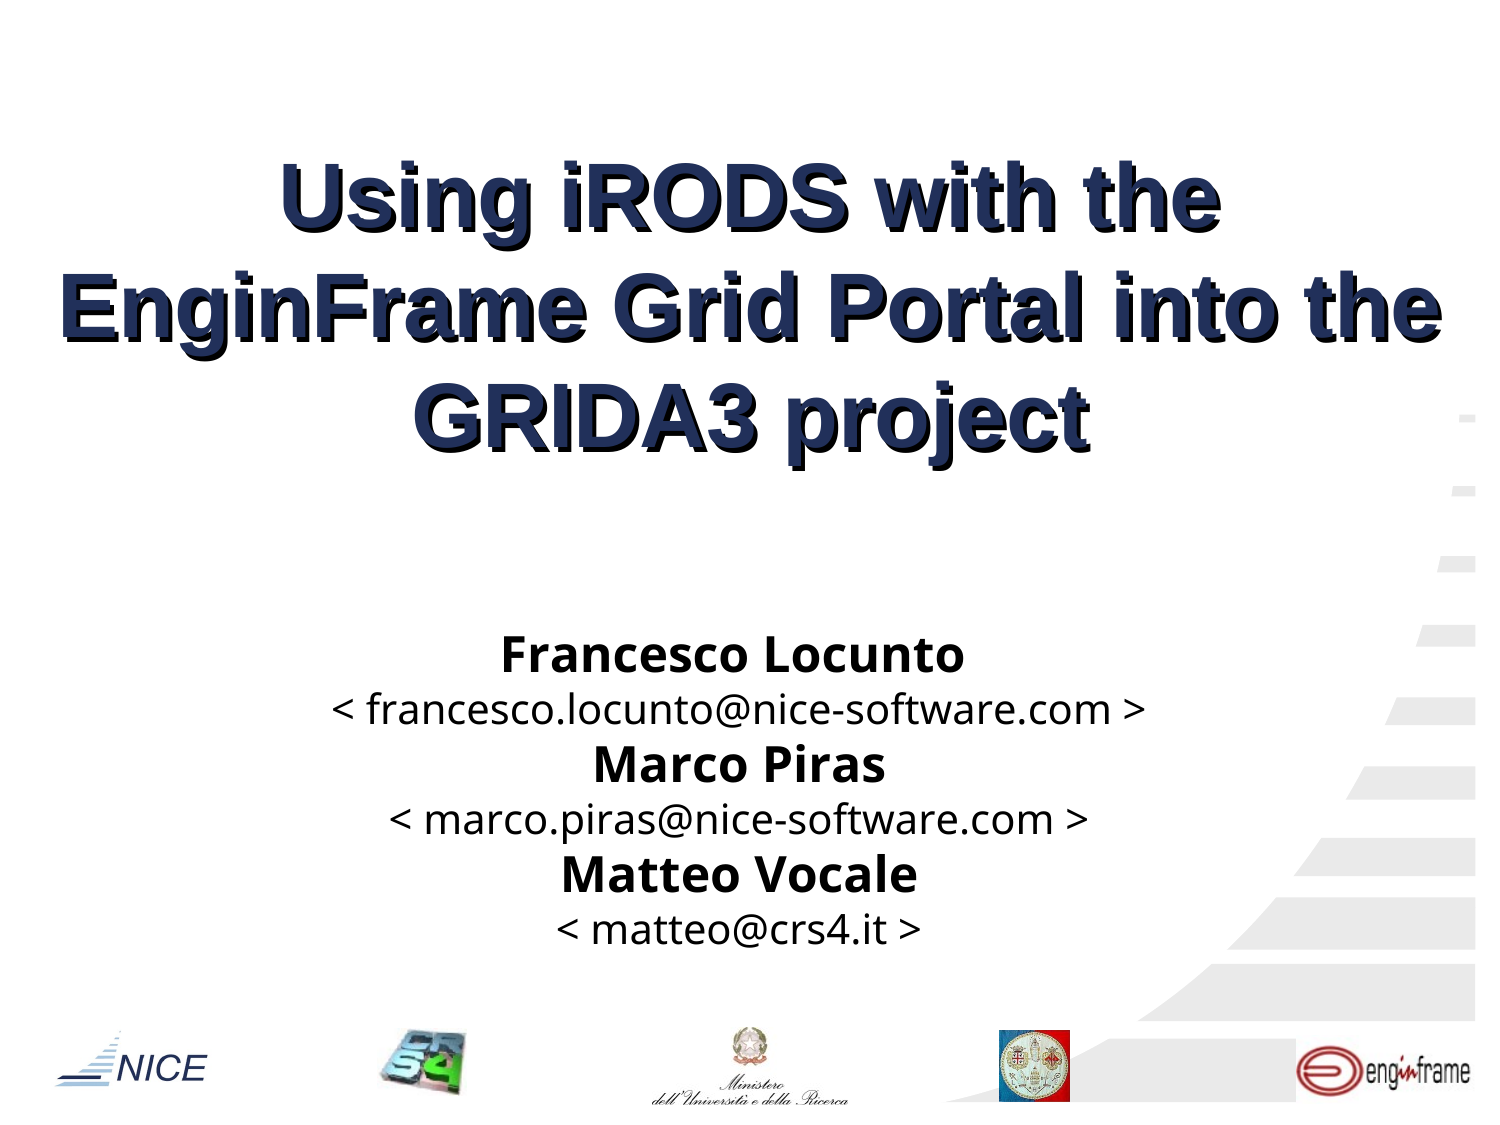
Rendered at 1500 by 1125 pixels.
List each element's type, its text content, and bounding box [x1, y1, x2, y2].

picture [377, 1028, 467, 1096]
text_box Francesco Locunto < francesco.locunto@nice-software.com > Marco Piras < marco.piras@nice-software.com > Matteo Vocale < matteo@crs4.it > [70, 615, 1408, 961]
text_box Using iRODS with the EnginFrame Grid Portal into the GRIDA3 project [0, 153, 1500, 449]
picture [1296, 1035, 1477, 1104]
picture [999, 1092, 1011, 1102]
picture [652, 1027, 848, 1105]
picture [999, 1030, 1070, 1102]
